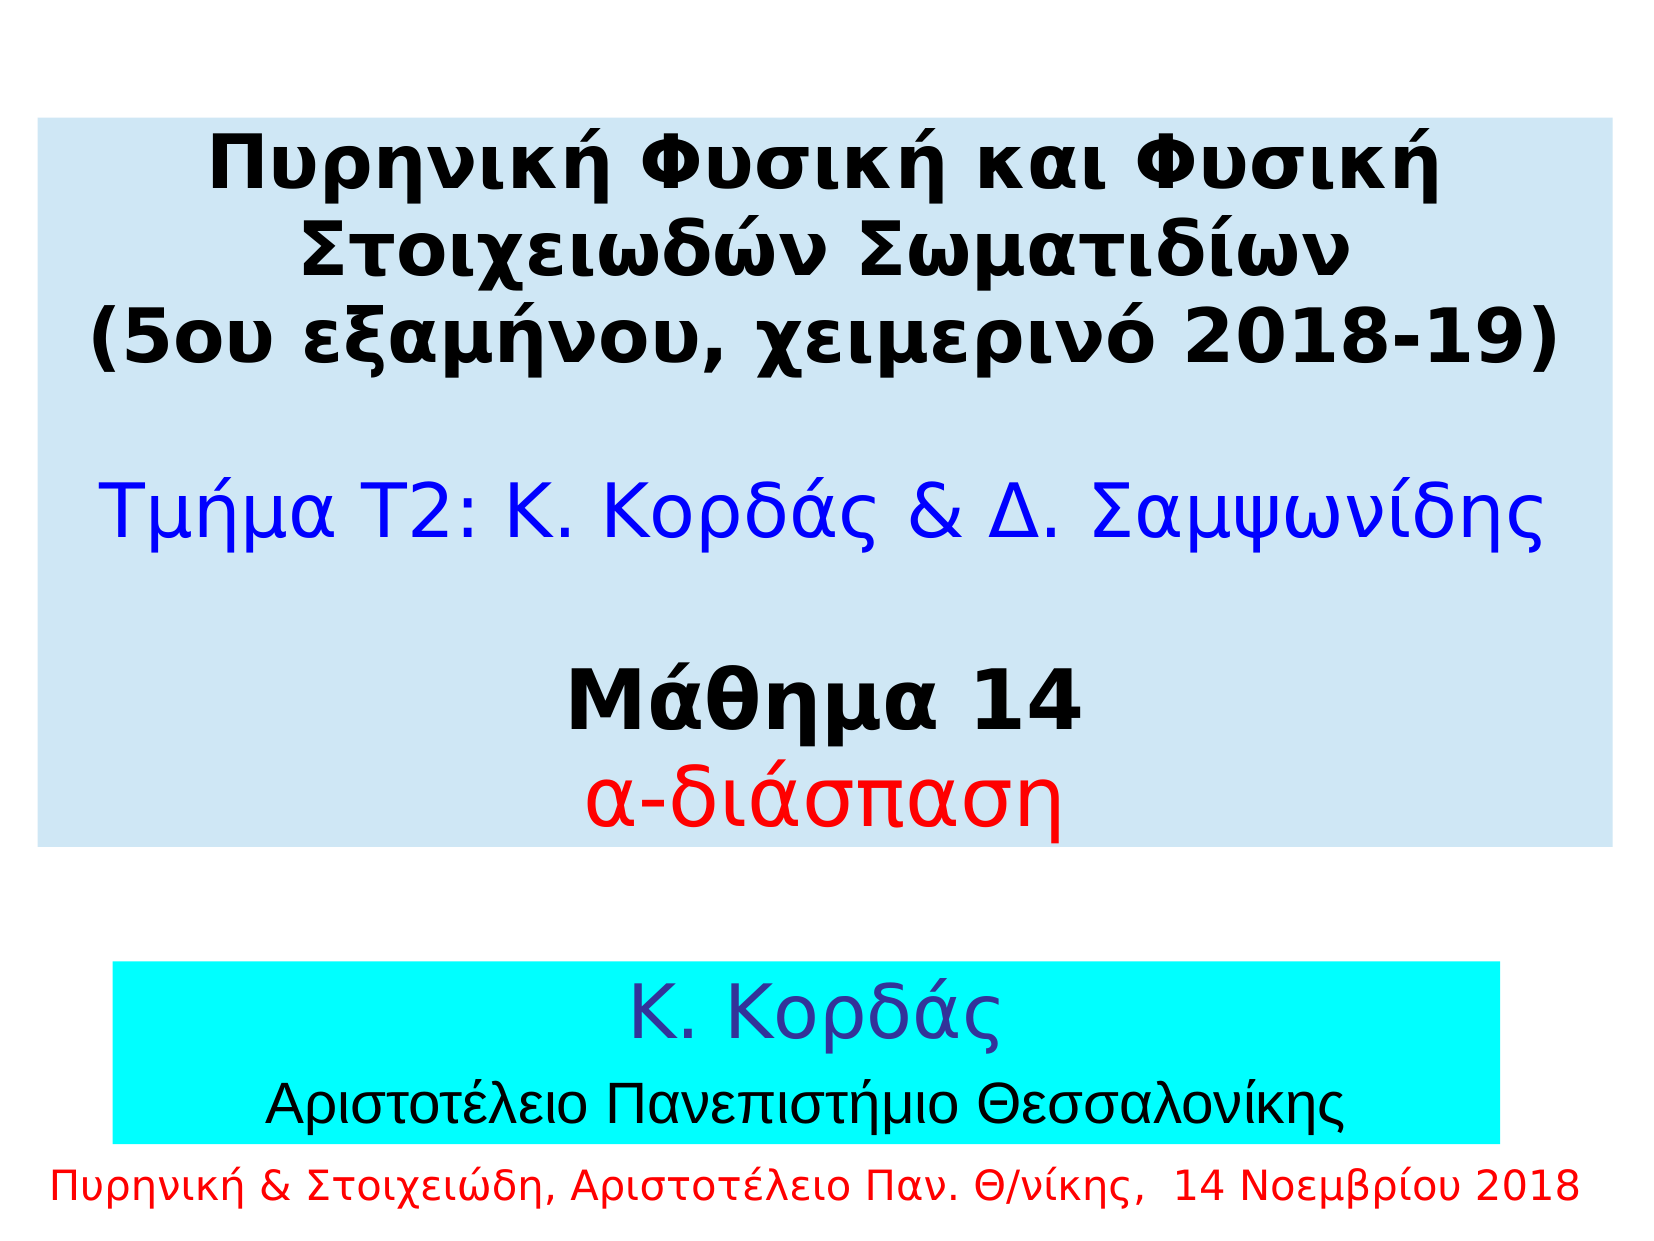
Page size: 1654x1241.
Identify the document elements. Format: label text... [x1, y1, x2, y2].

text_box Πυρηνική & Στοιχειώδη, Αριστοτέλειο Παν. Θ/νίκης, 14 Νοεμβρίου 2018 [33, 1154, 1597, 1219]
text_box Κ. Κορδάς Αριστοτέλειο Πανεπιστήμιο Θεσσαλονίκης [112, 961, 1501, 1145]
title Πυρηνική Φυσική και Φυσική Στοιχειωδών Σωματιδίων (5ου εξαμήνου, χειμερινό 2018-19) Τμήμα T2: Κ. Κορδάς & Δ. Σαμψωνίδης Μάθημα 14 α-διάσπαση [37, 117, 1613, 847]
